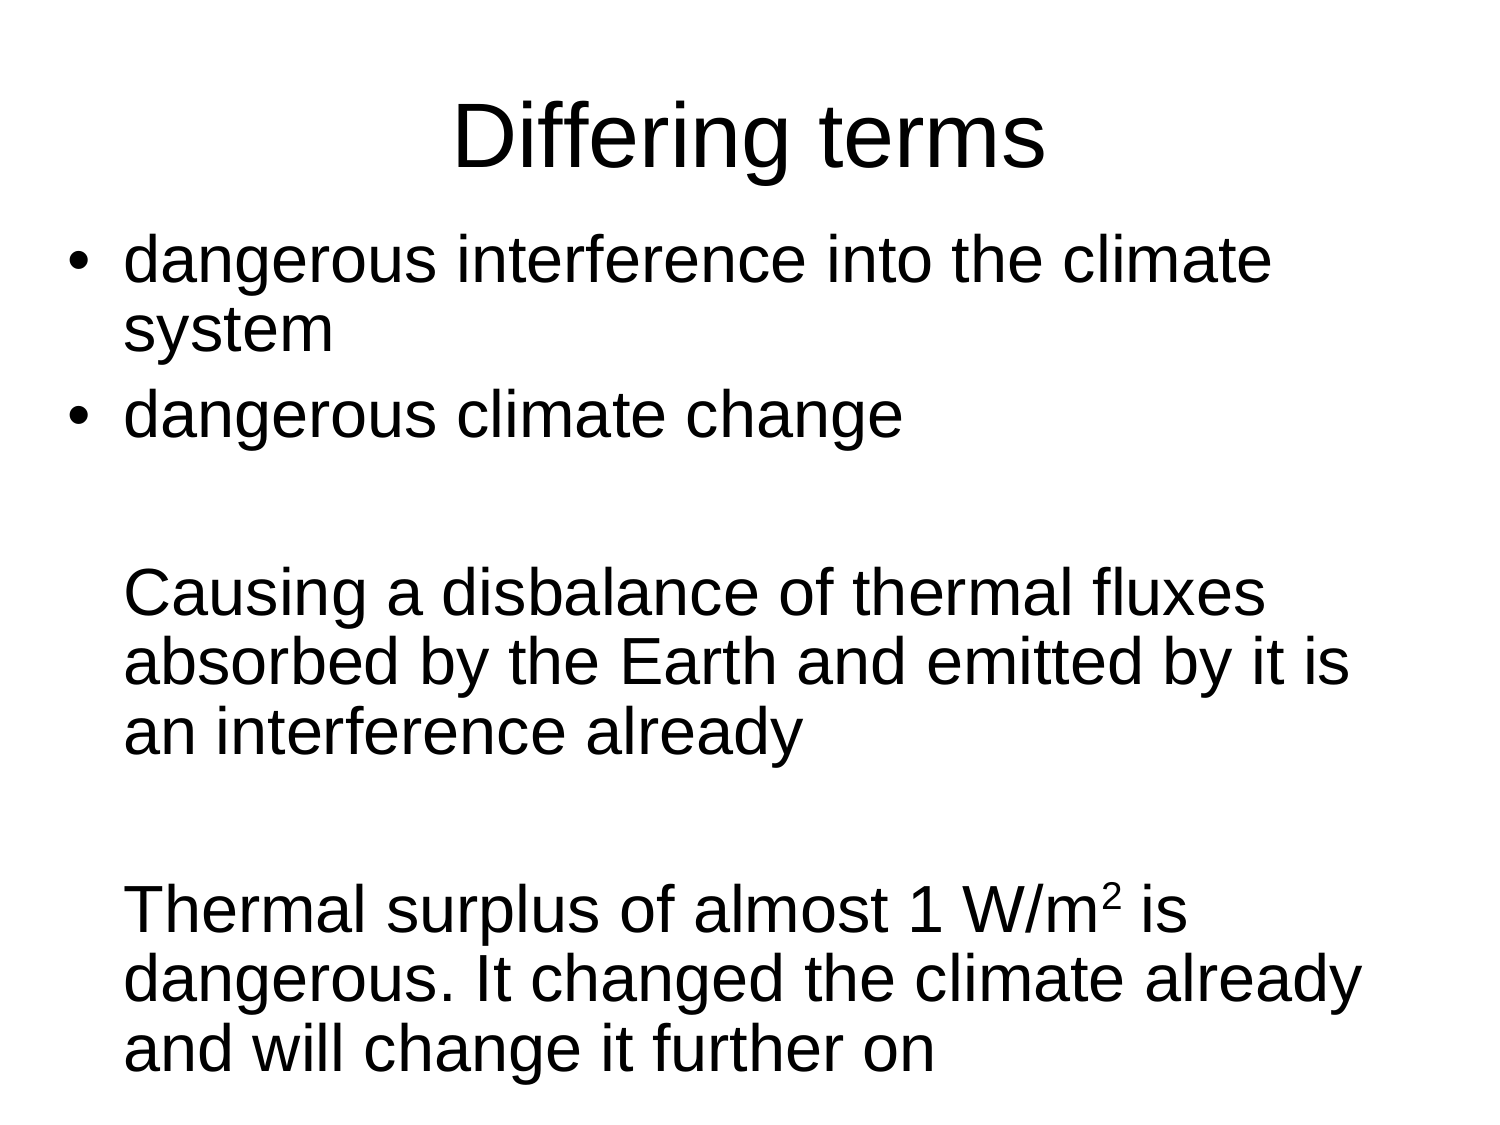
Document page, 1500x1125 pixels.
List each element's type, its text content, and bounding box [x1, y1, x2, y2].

title Differing terms [75, 21, 1425, 257]
list dangerous interference into the climate system dangerous climate change Causing a disbalance of thermal fluxes absorbed by the Earth and emitted by it is an interference already Thermal surplus of almost 1 W/m2 is dangerous. It changed the climate already and will change it further on [67, 226, 1418, 1093]
